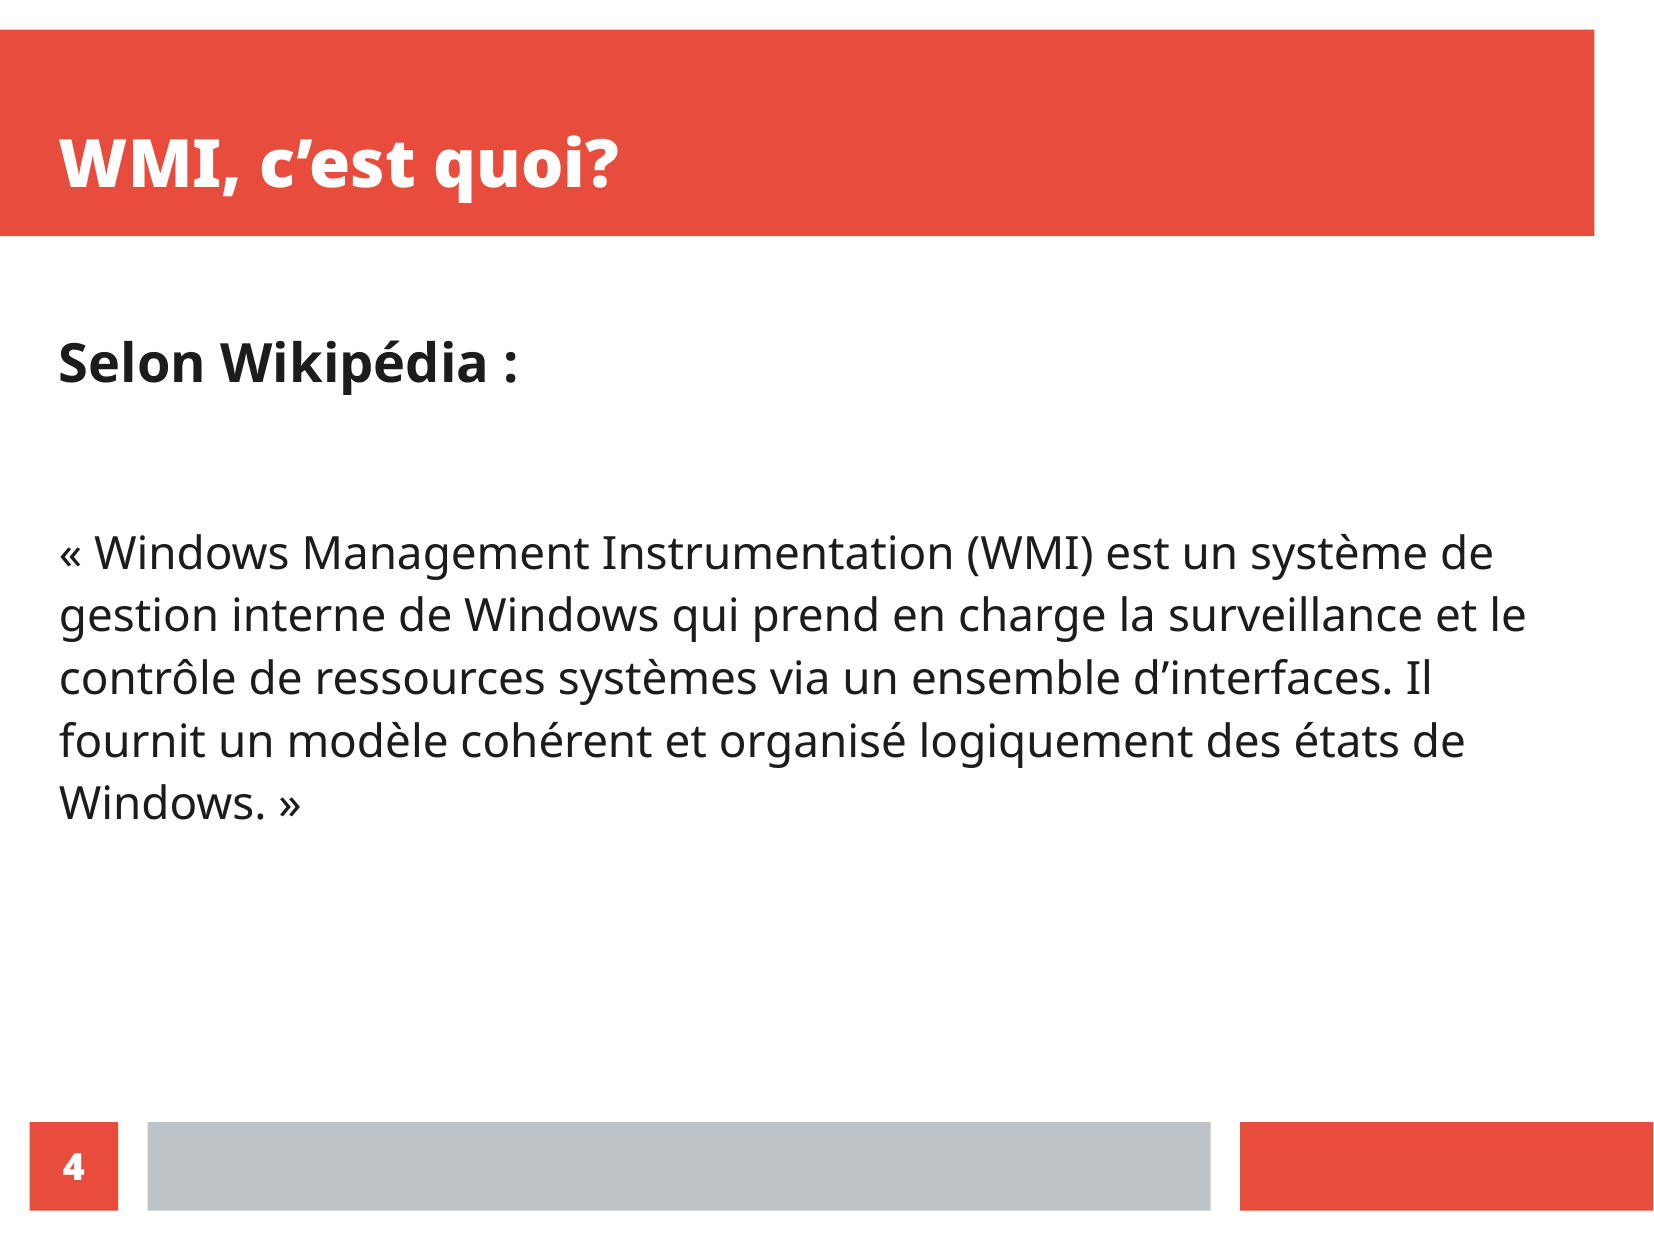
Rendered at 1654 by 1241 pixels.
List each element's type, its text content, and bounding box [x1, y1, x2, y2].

title WMI, c’est quoi? [59, 59, 1595, 207]
list Selon Wikipédia : « Windows Management Instrumentation (WMI) est un système de gestion interne de Windows qui prend en charge la surveillance et le contrôle de ressources systèmes via un ensemble d’interfaces. Il fournit un modèle cohérent et organisé logiquement des états de Windows. » [59, 324, 1565, 1093]
